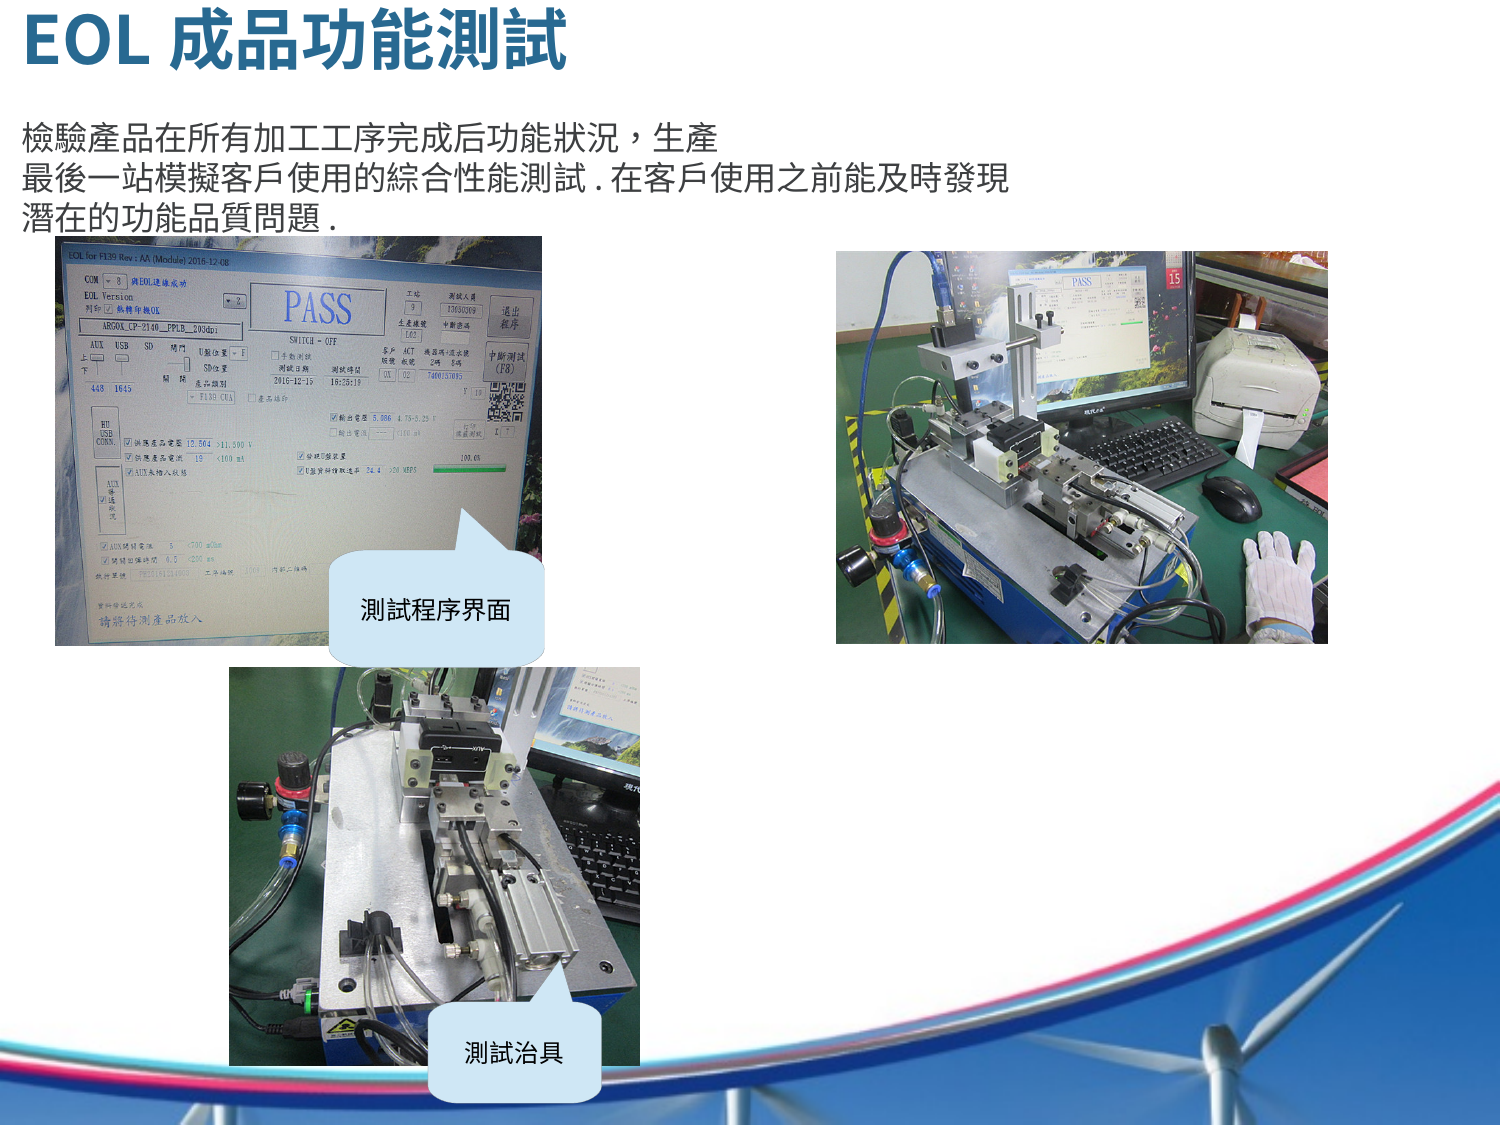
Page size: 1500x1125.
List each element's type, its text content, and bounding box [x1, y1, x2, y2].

text_box 檢驗產品在所有加工工序完成后功能狀況，生產 最後一站模擬客戶使用的綜合性能測試.在客戶使用之前能及時發現 潛在的功能品質問題. [6, 109, 1494, 245]
title EOL成品功能測試 [6, 0, 1355, 109]
picture [0, 0, 1500, 1125]
